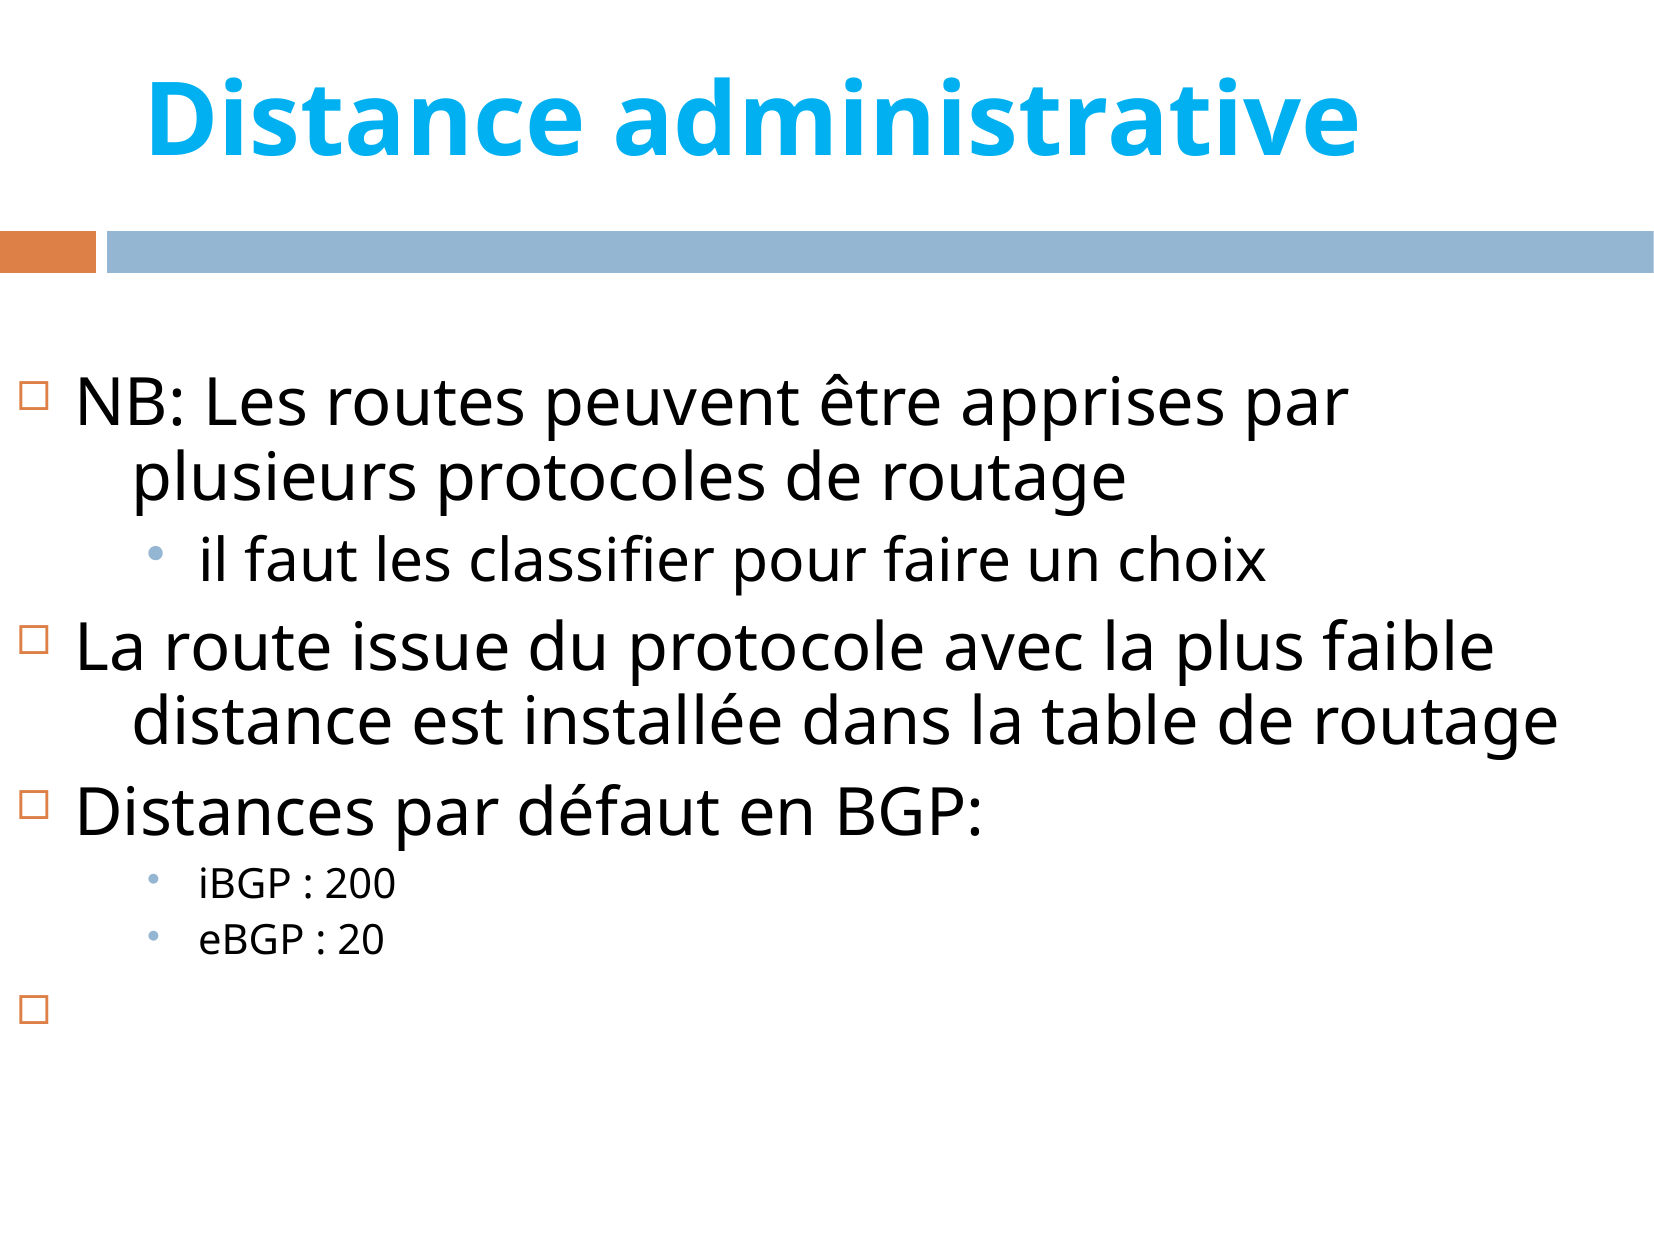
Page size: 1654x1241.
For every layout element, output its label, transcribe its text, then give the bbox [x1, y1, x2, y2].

list NB: Les routes peuvent être apprises par plusieurs protocoles de routage il faut les classifier pour faire un choix La route issue du protocole avec la plus faible distance est installée dans la table de routage Distances par défaut en BGP: iBGP : 200 eBGP : 20 [0, 357, 1613, 1189]
title Distance administrative [126, 45, 1533, 197]
